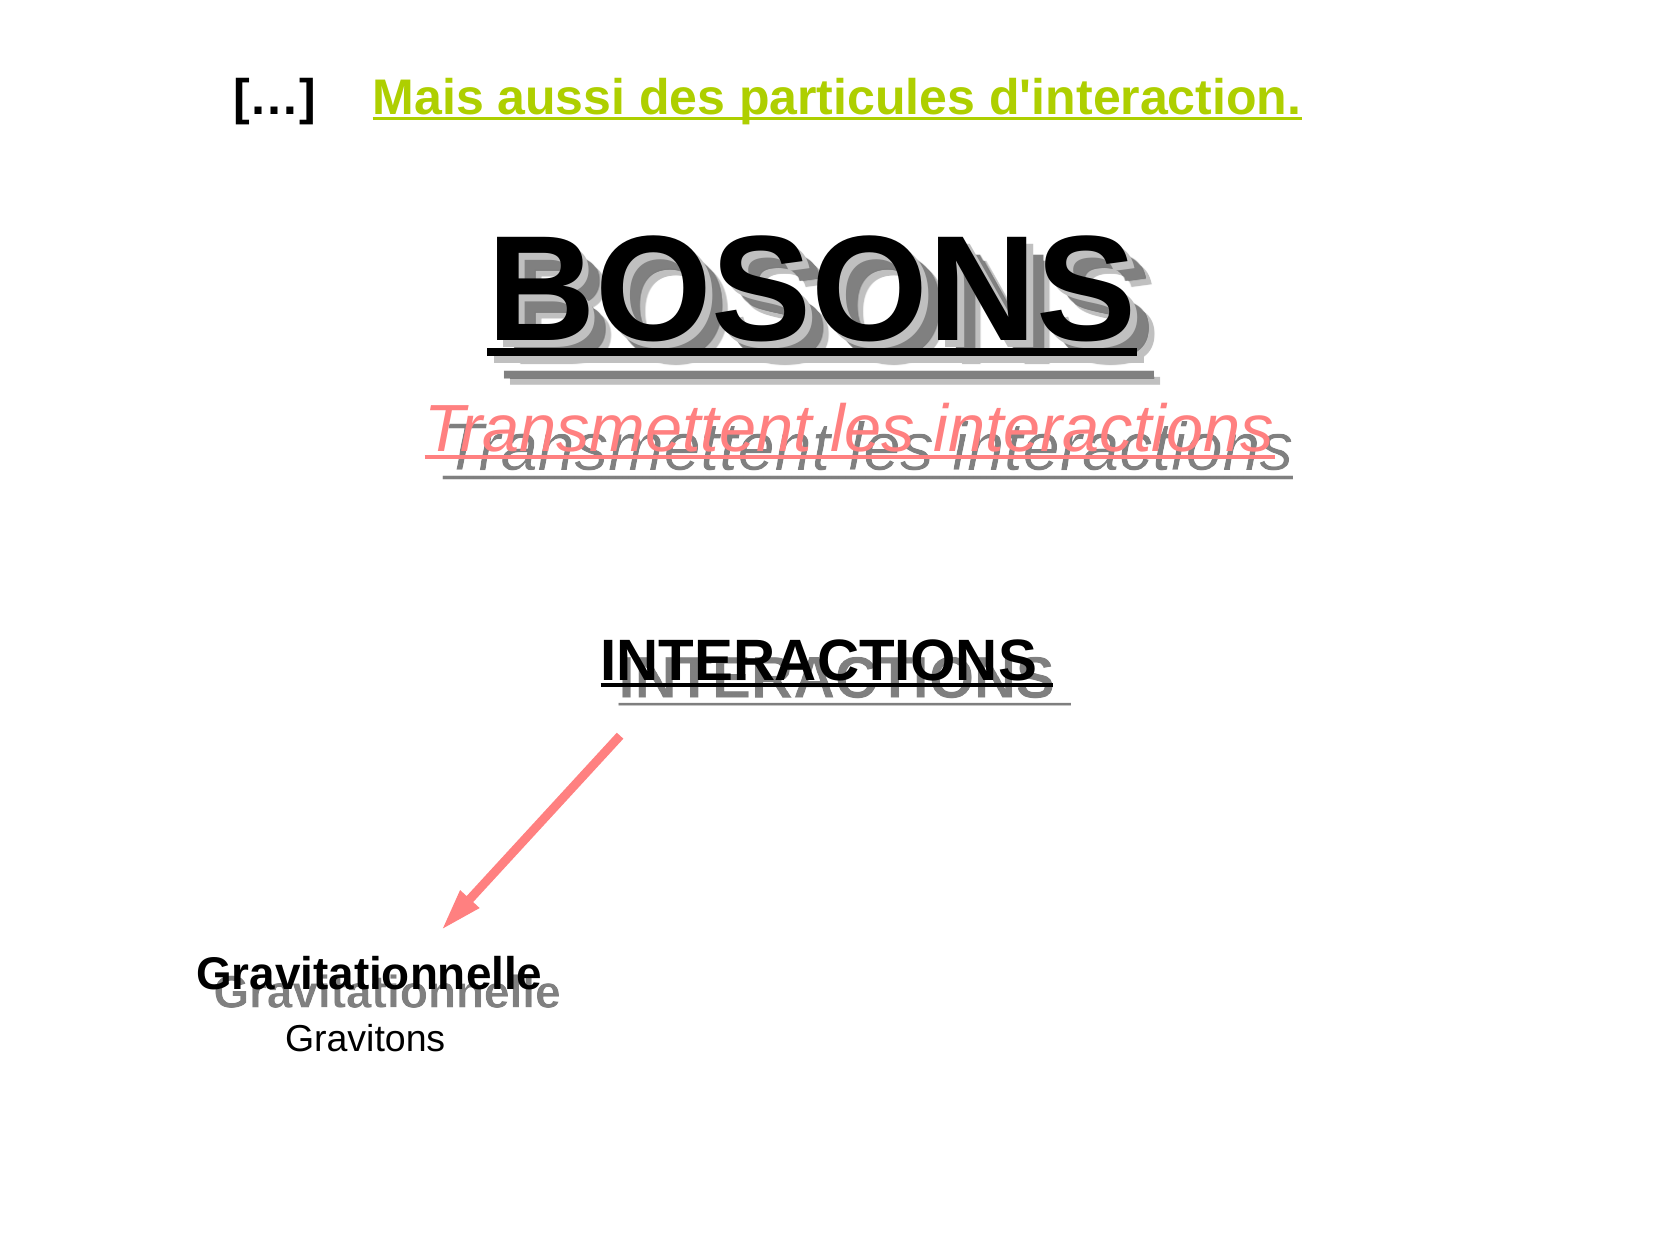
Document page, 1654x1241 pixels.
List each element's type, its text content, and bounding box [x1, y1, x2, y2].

text_box INTERACTIONS [531, 620, 1123, 736]
text_box Gravitationnelle [177, 936, 591, 1026]
text_box Gravitons [265, 1005, 562, 1117]
text_box Transmettent les interactions [354, 383, 1388, 489]
text_box BOSONS [118, 111, 1506, 409]
text_box […] Mais aussi des particules d'interaction. [0, 29, 1536, 111]
